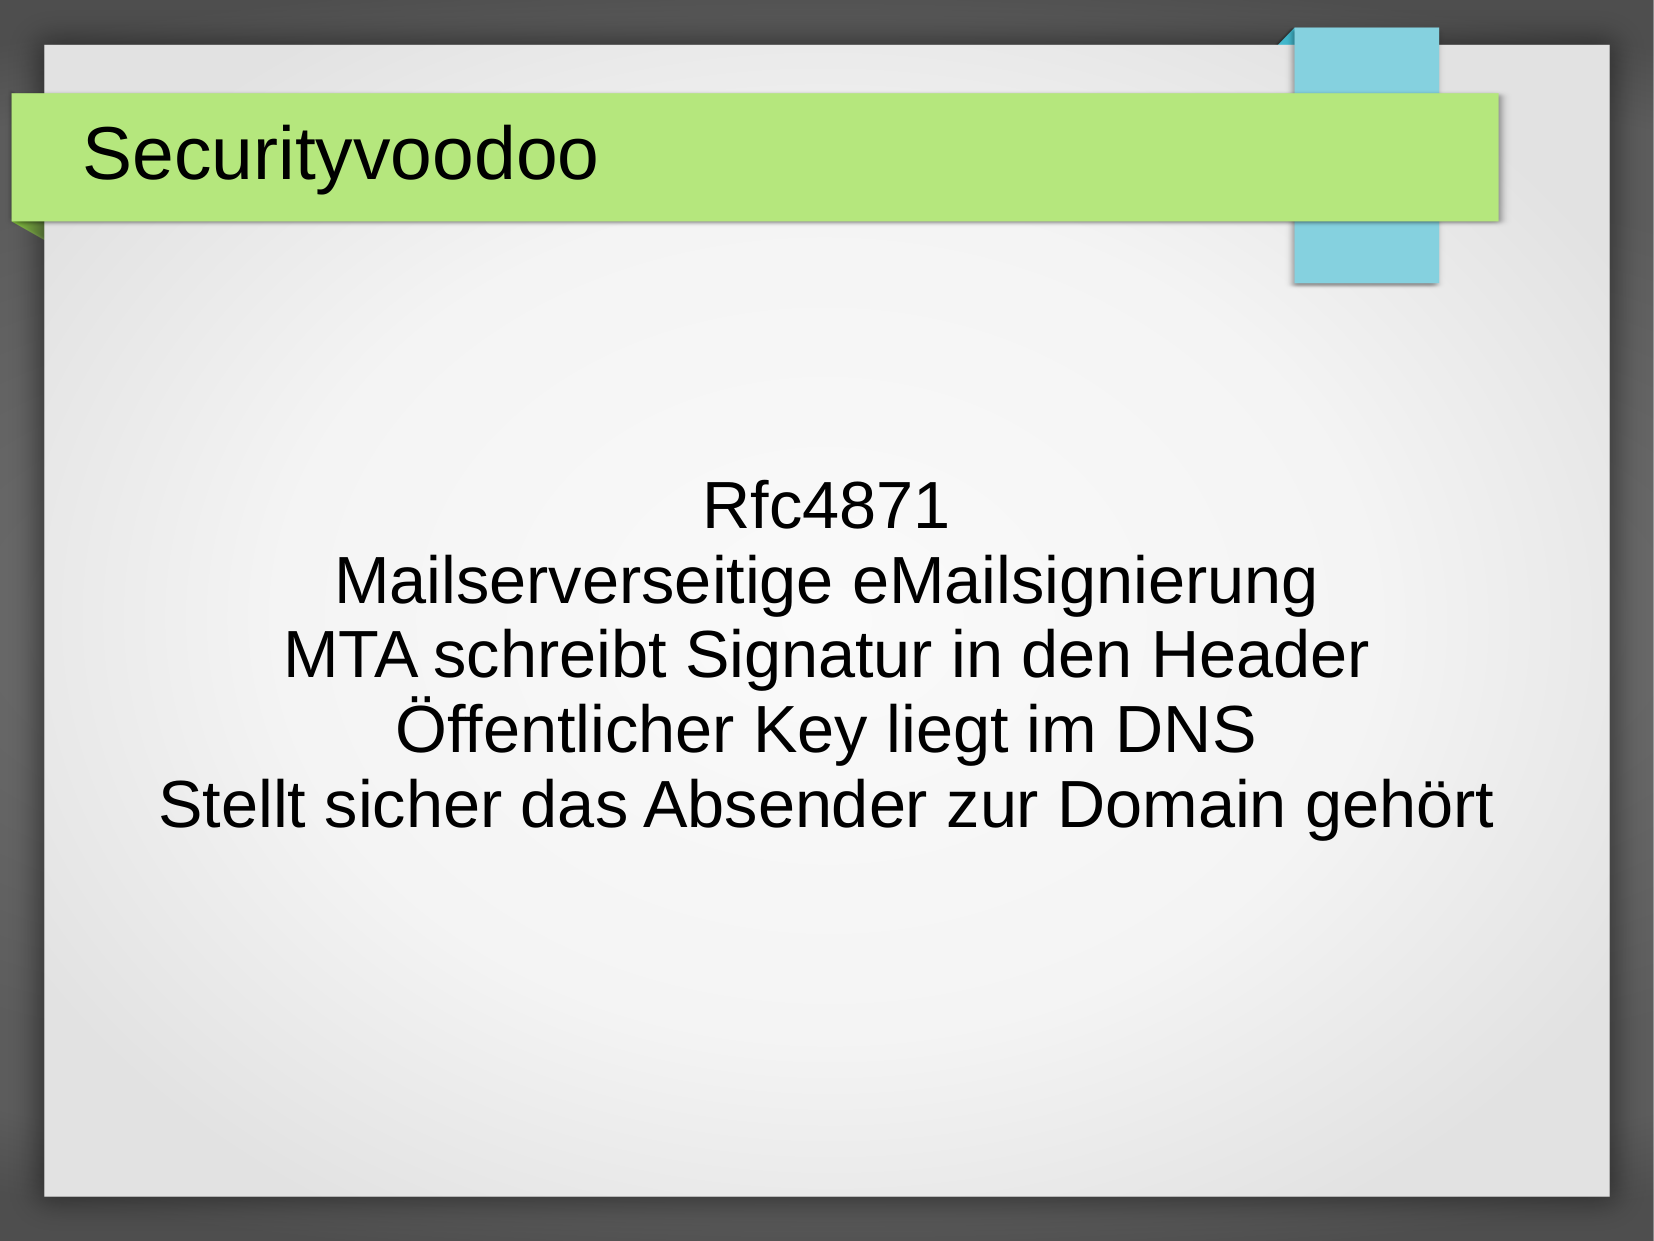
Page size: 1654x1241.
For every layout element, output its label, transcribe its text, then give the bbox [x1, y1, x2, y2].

subtitle Rfc4871 Mailserverseitige eMailsignierung MTA schreibt Signatur in den Header Öffentlicher Key liegt im DNS Stellt sicher das Absender zur Domain gehört [82, 295, 1571, 1015]
title Securityvoodoo [82, 94, 1264, 213]
picture [0, 0, 1654, 1241]
